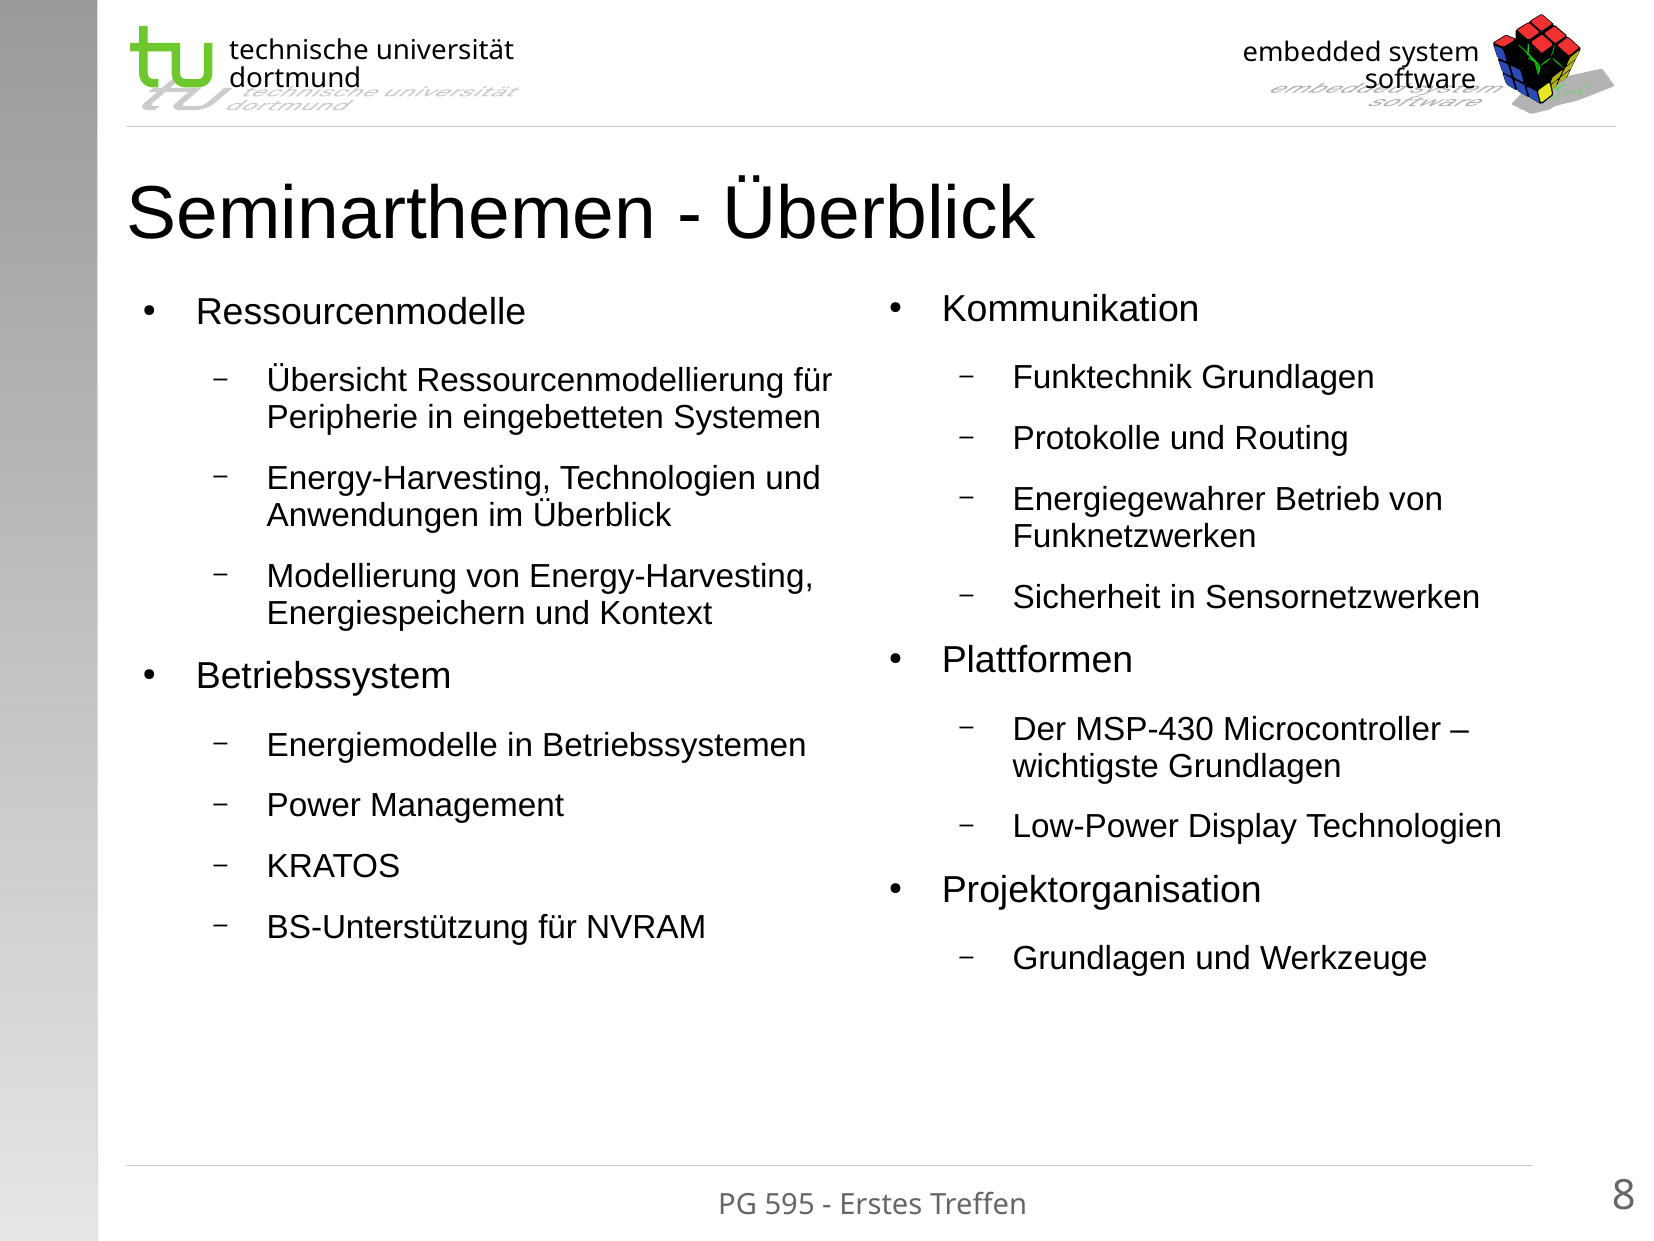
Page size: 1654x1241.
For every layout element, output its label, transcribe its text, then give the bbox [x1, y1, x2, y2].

list Kommunikation Funktechnik Grundlagen Protokolle und Routing Energiegewahrer Betrieb von Funknetzwerken Sicherheit in Sensornetzwerken Plattformen Der MSP-430 Microcontroller – wichtigste Grundlagen Low-Power Display Technologien Projektorganisation Grundlagen und Werkzeuge [871, 287, 1598, 1165]
title Seminarthemen - Überblick [126, 168, 1559, 257]
list Ressourcenmodelle Übersicht Ressourcenmodellierung für Peripherie in eingebetteten Systemen Energy-Harvesting, Technologien und Anwendungen im Überblick Modellierung von Energy-Harvesting, Energiespeichern und Kontext Betriebssystem Energiemodelle in Betriebssystemen Power Management KRATOS BS-Unterstützung für NVRAM [124, 290, 852, 1149]
